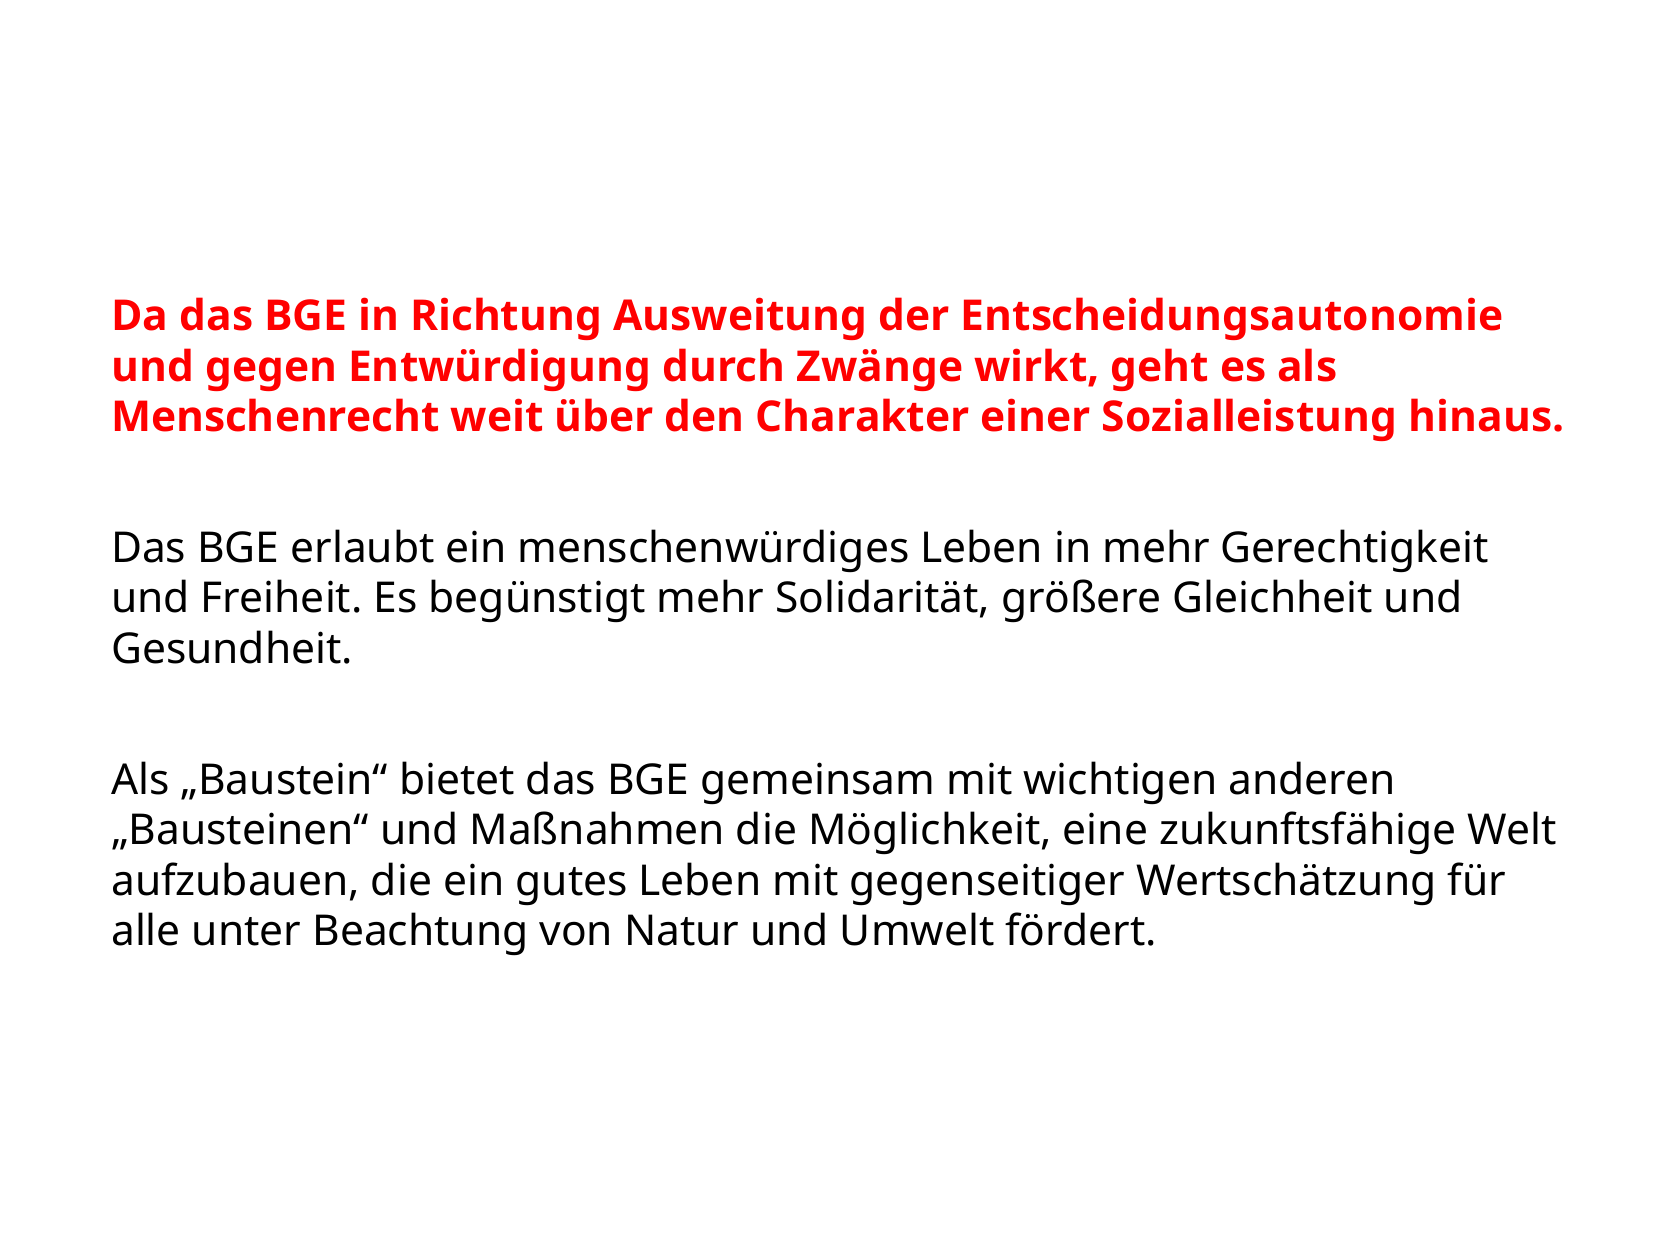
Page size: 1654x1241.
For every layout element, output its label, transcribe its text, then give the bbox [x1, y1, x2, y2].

list Da das BGE in Richtung Ausweitung der Entscheidungsautonomie und gegen Entwürdigung durch Zwänge wirkt, geht es als Menschenrecht weit über den Charakter einer Sozialleistung hinaus. Das BGE erlaubt ein menschenwürdiges Leben in mehr Gerechtigkeit und Freiheit. Es begünstigt mehr Solidarität, größere Gleichheit und Gesundheit. Als „Baustein“ bietet das BGE gemeinsam mit wichtigen anderen „Bausteinen“ und Maßnahmen die Möglichkeit, eine zukunftsfähige Welt aufzubauen, die ein gutes Leben mit gegenseitiger Wertschätzung für alle unter Beachtung von Natur und Umwelt fördert. [82, 290, 1571, 1010]
